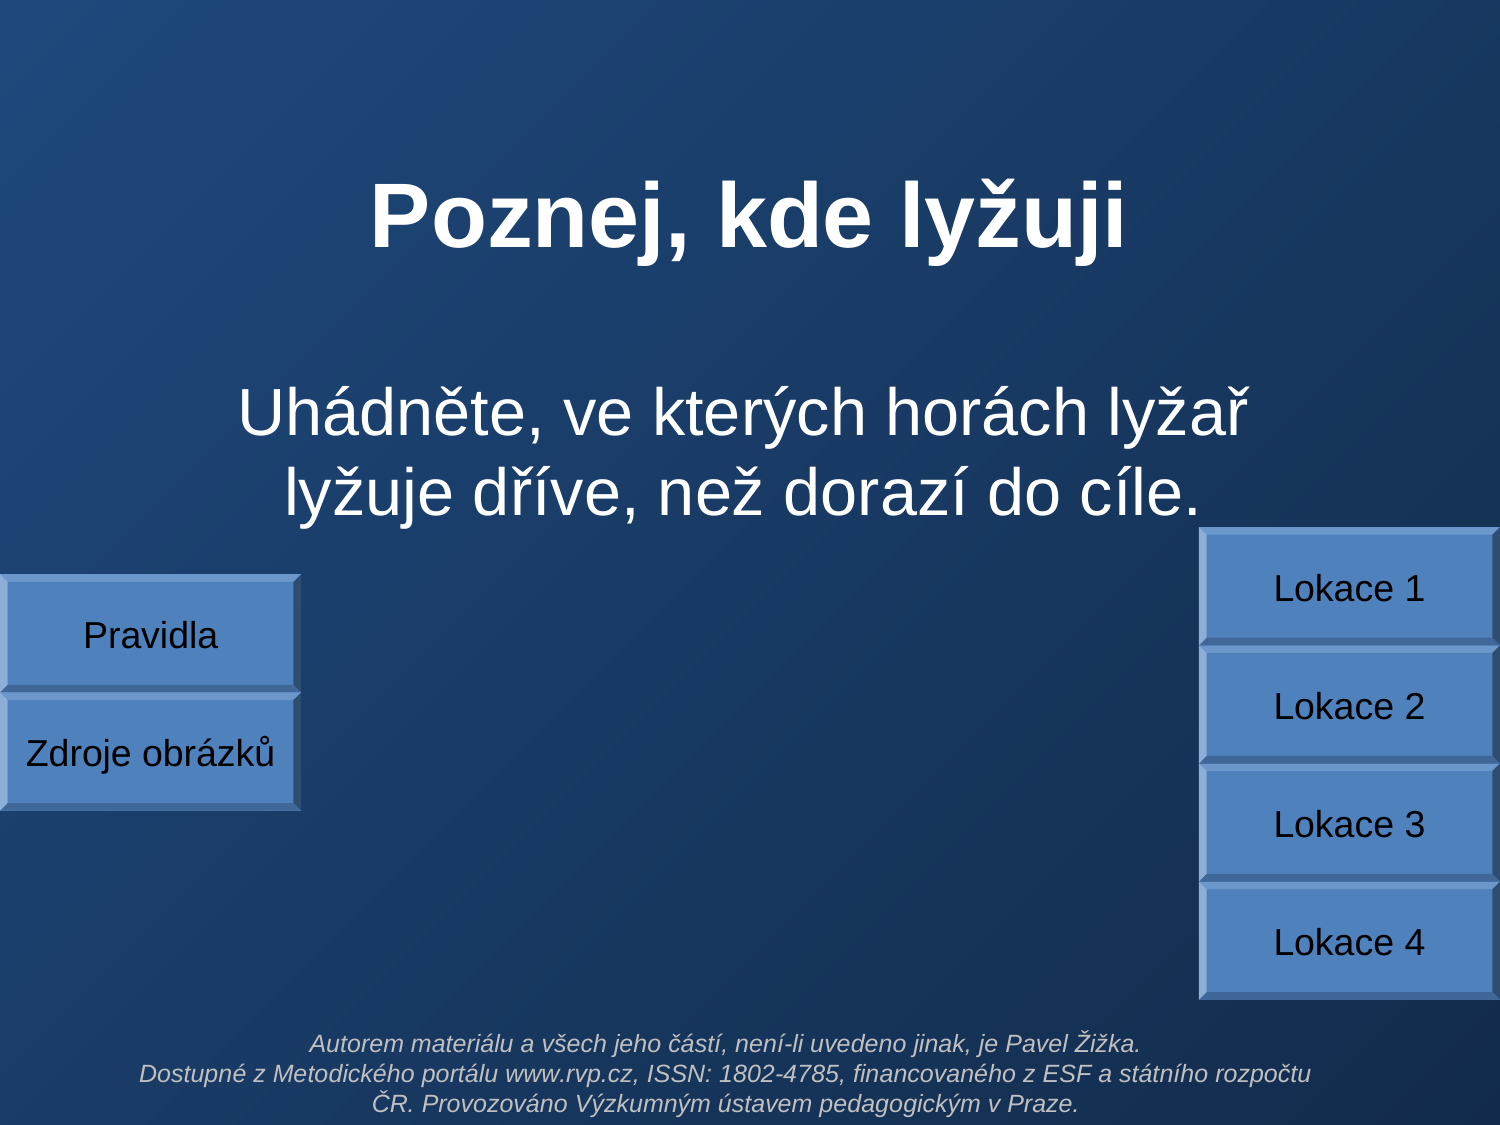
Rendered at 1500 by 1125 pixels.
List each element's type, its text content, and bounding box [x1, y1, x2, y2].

text_box Uhádněte, ve kterých horách lyžař lyžuje dříve, než dorazí do cíle. [218, 361, 1269, 650]
text_box Pravidla [8, 582, 293, 684]
text_box Lokace 3 [1207, 771, 1492, 873]
title Poznej, kde lyžuji [112, 90, 1388, 332]
text_box Zdroje obrázků [8, 701, 293, 803]
text_box Lokace 1 [1207, 535, 1492, 637]
text_box Lokace 4 [1207, 890, 1492, 992]
text_box Autorem materiálu a všech jeho částí, není-li uvedeno jinak, je Pavel Žižka. Dostupné z Metodického portálu www.rvp.cz, ISSN: 1802-4785, financovaného z ESF a státního rozpočtu ČR. Provozováno Výzkumným ústavem pedagogickým v Praze. [105, 1042, 1348, 1103]
text_box Lokace 2 [1207, 653, 1492, 755]
